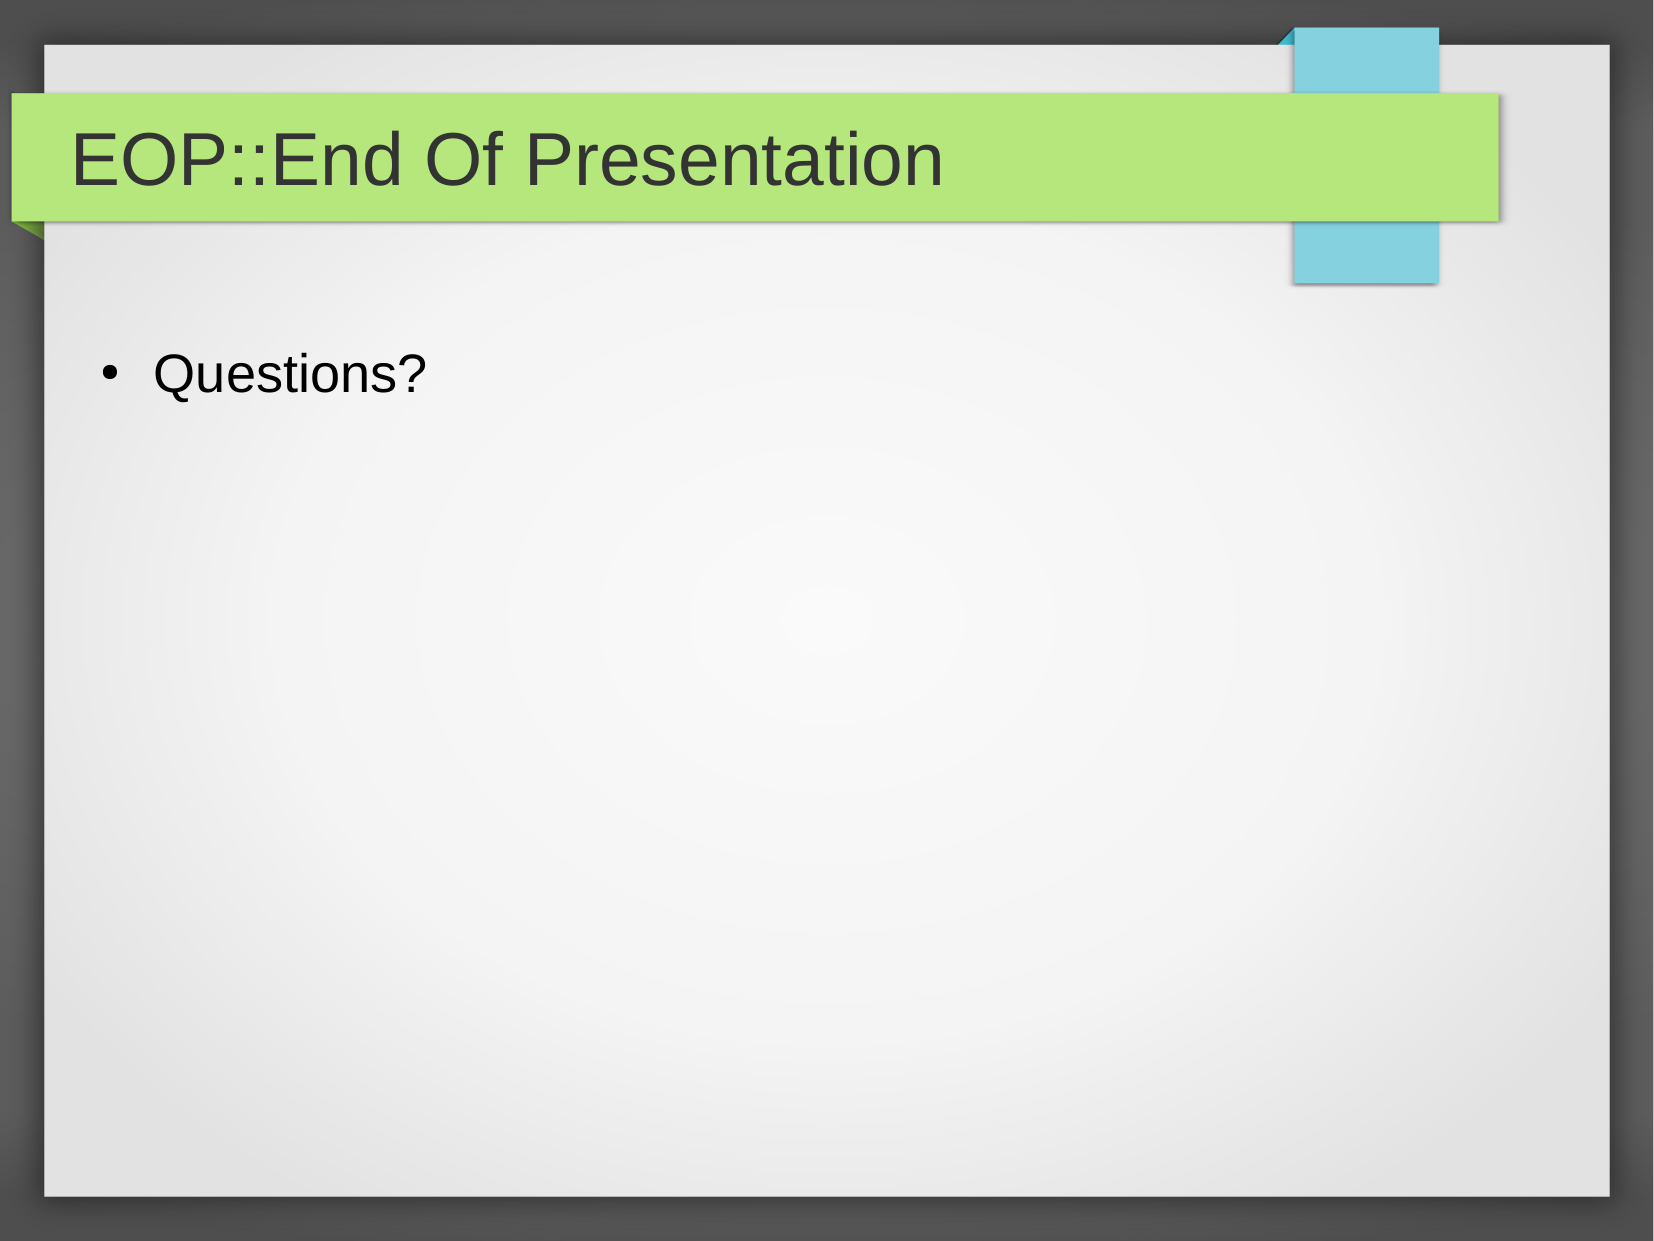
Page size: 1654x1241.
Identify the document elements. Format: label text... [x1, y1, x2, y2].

picture [0, 0, 1654, 1241]
list Questions? [82, 343, 1538, 1063]
title EOP::End Of Presentation [70, 106, 1229, 213]
